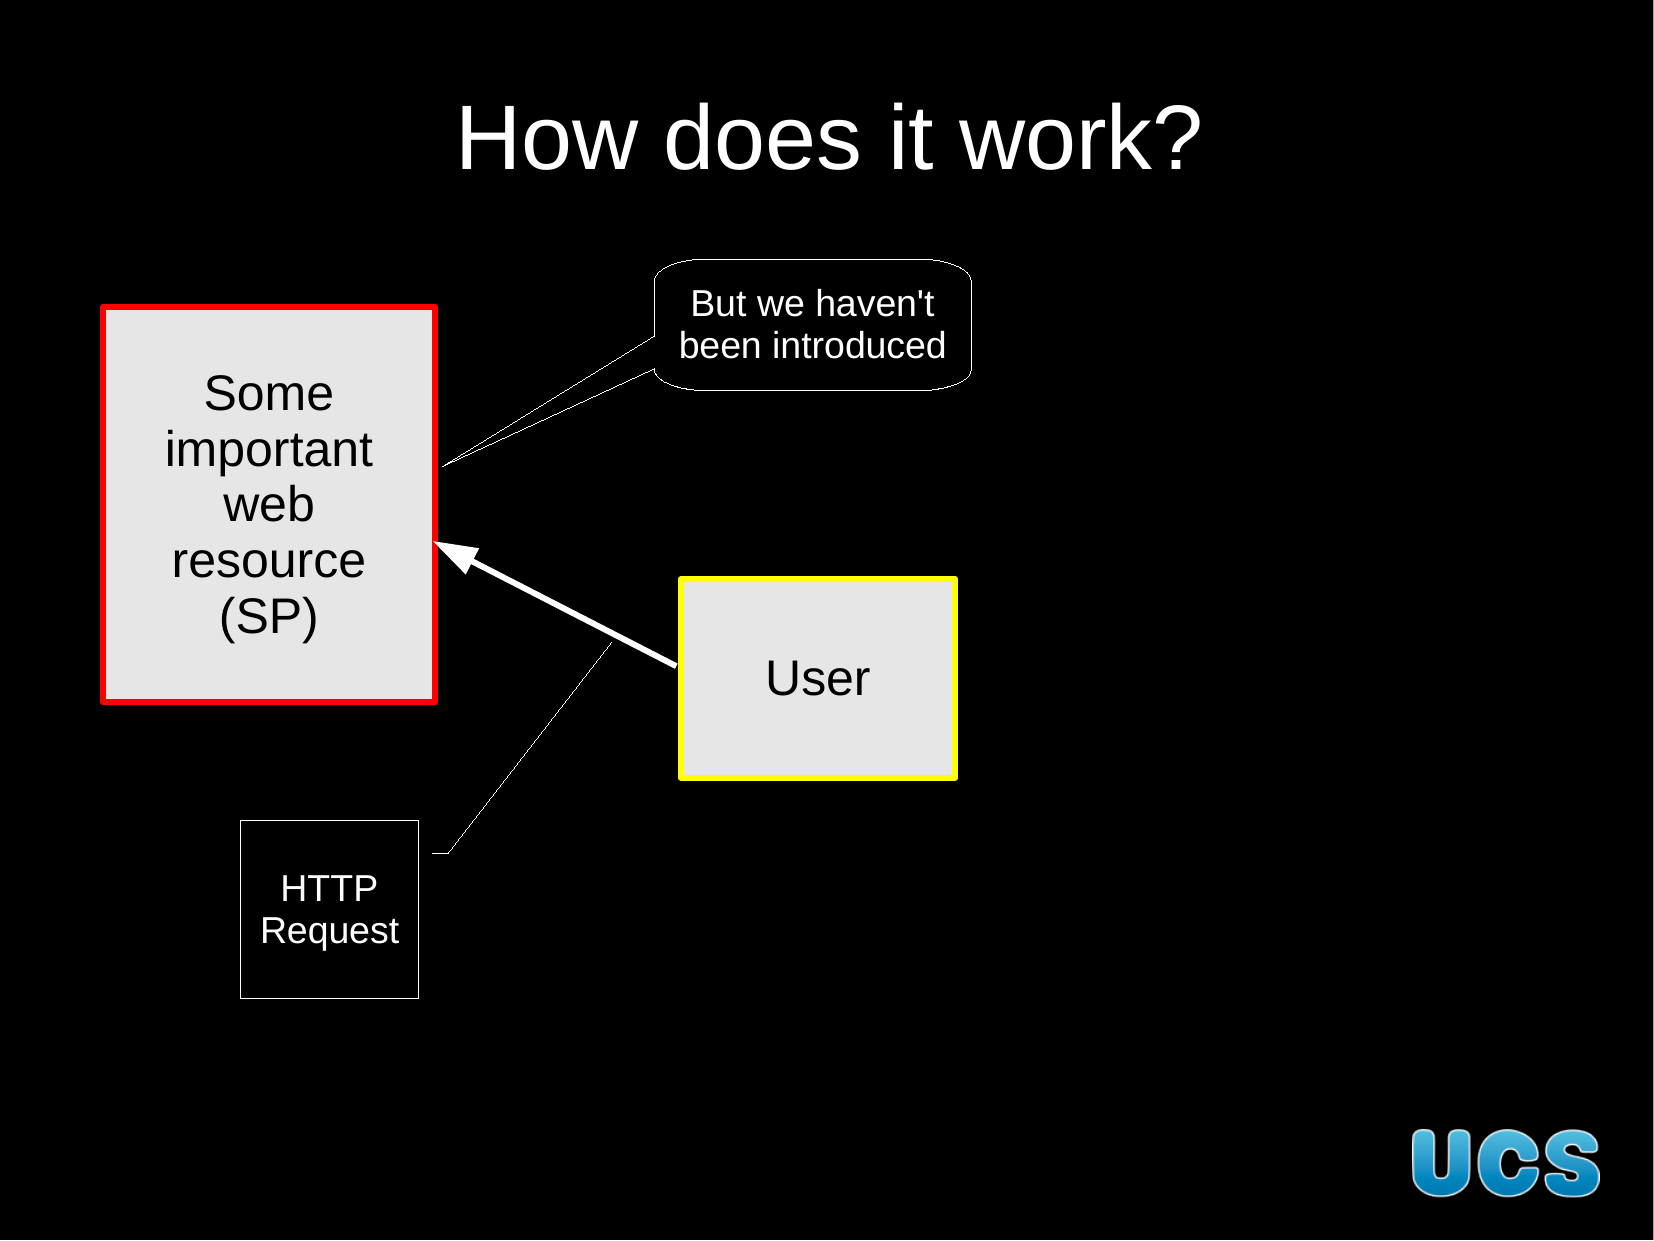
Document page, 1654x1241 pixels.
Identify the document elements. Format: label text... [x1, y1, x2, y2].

text_box User [680, 579, 956, 778]
text_box But we haven't been introduced [442, 259, 972, 467]
title How does it work? [123, 34, 1536, 242]
text_box [633, 1187, 639, 1241]
text_box Some important web resource (SP) [102, 306, 436, 703]
text_box HTTP Request [241, 821, 418, 998]
picture [1412, 1129, 1600, 1199]
